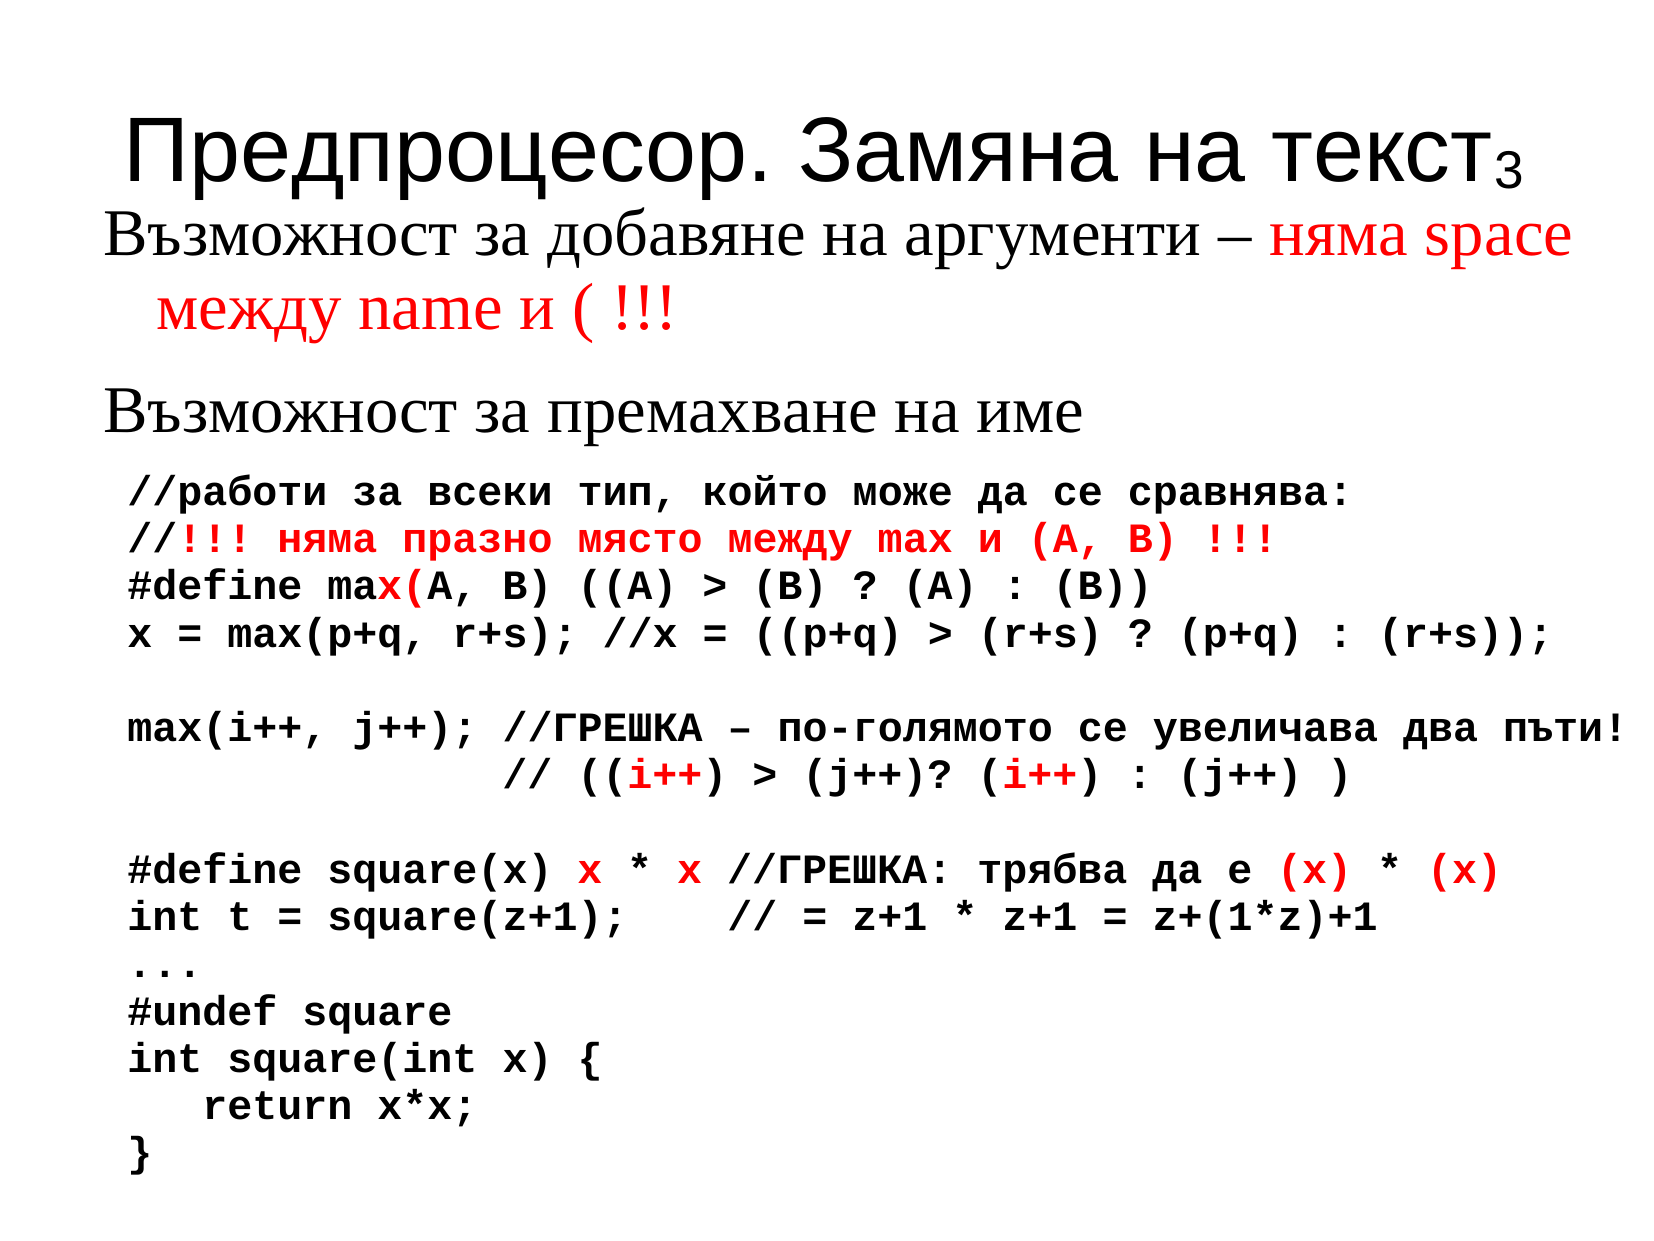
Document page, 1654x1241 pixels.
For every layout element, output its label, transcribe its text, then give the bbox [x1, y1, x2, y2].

list Възможност за добавяне на аргументи – няма space между name и ( !!! Възможност за премахване на име [85, 195, 1654, 1053]
title Предпроцесор. Замяна на текст3 [103, 46, 1544, 195]
text_box //работи за всеки тип, който може да се сравнява: //!!! няма празно място между max и (A, B) !!! #define max(A, B) ((A) > (B) ? (A) : (B)) x = max(p+q, r+s); //x = ((p+q) > (r+s) ? (p+q) : (r+s)); max(i++, j++); //ГРЕШКА – по-голямото се увеличава два пъти! // ((i++) > (j++)? (i++) : (j++) ) #define square(x) x * x //ГРЕШКА: трябва да е (x) * (x) int t = square(z+1); // = z+1 * z+1 = z+(1*z)+1 ... #undef square int square(int x) { return x*x; } [112, 463, 1654, 1241]
